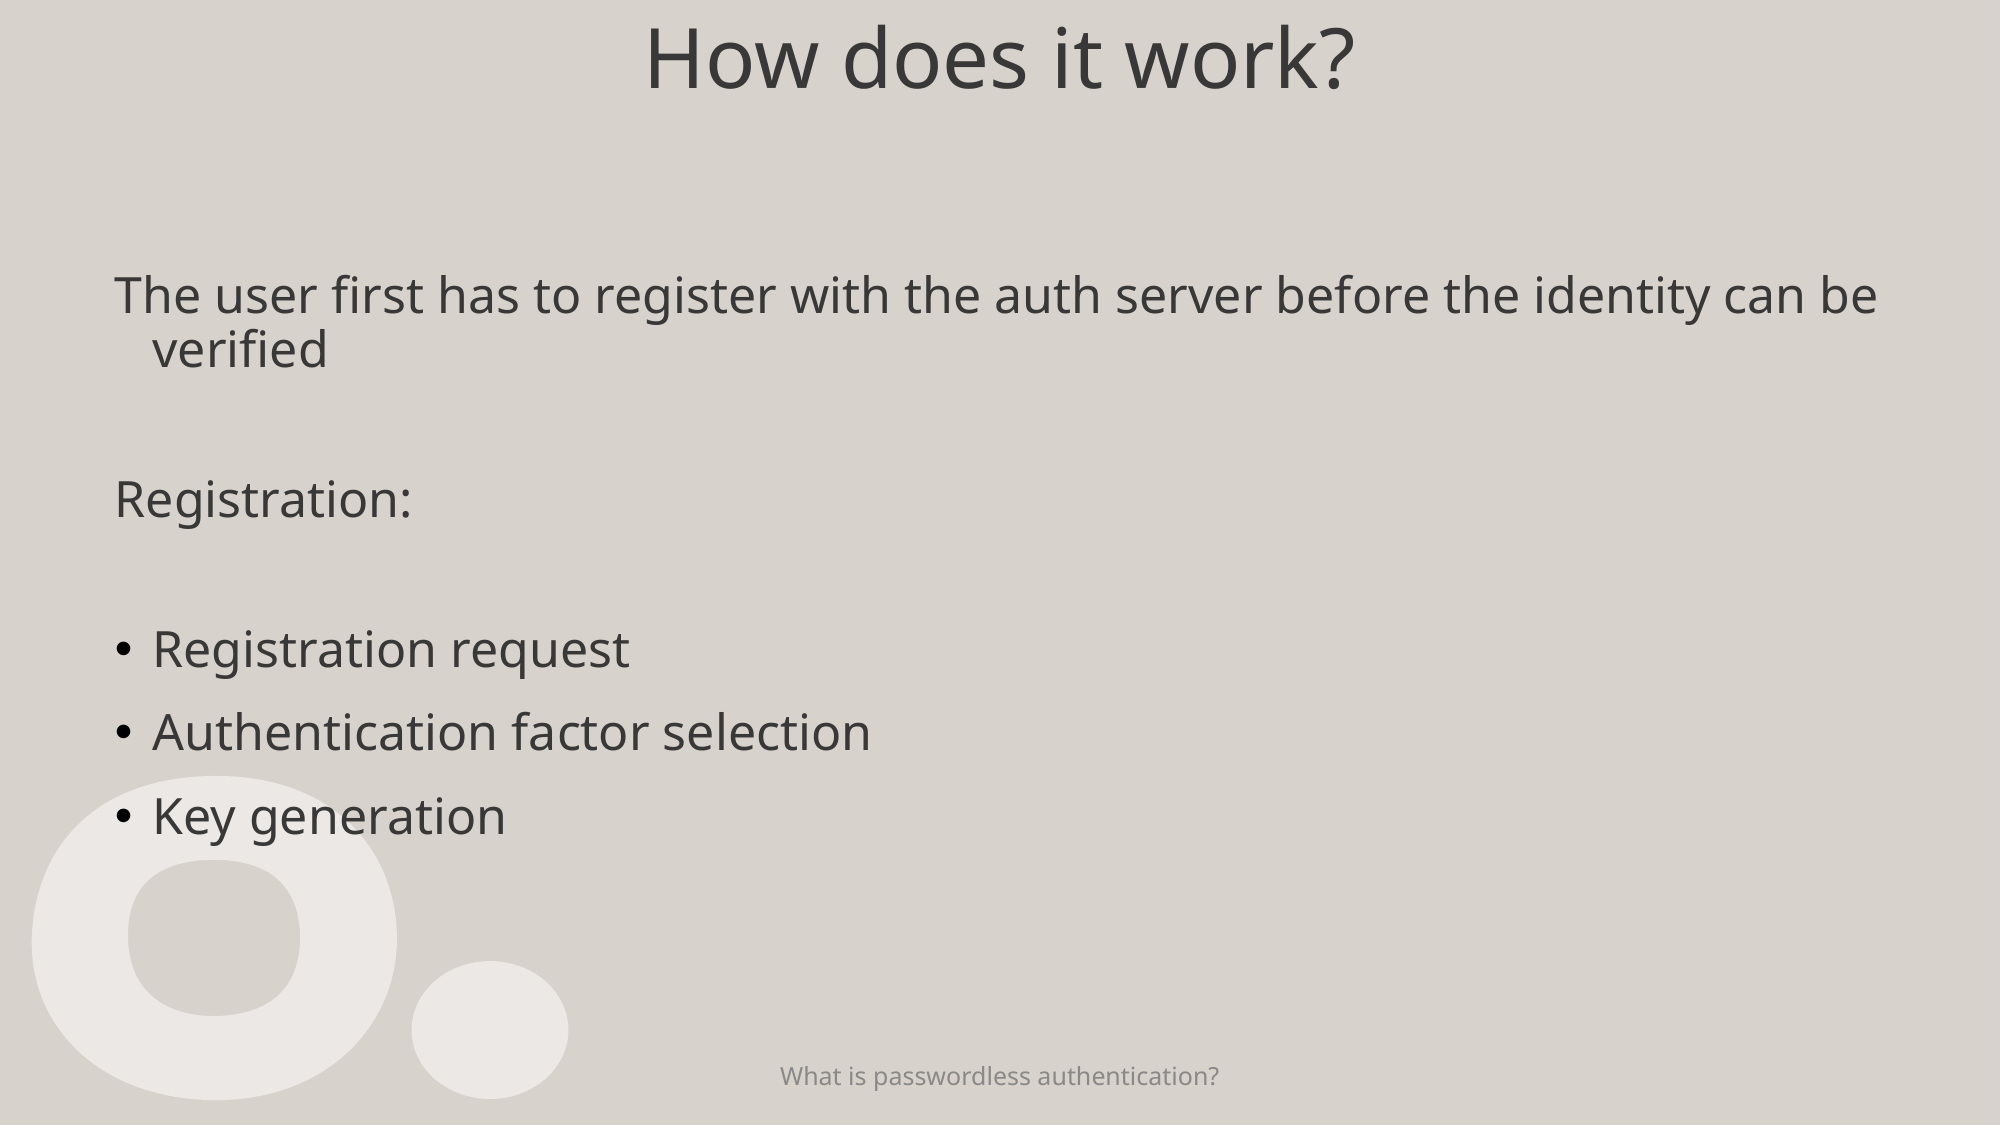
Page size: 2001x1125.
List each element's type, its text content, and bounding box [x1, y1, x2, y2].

title How does it work? [0, 5, 2000, 119]
footer What is passwordless authentication? [662, 1045, 1338, 1105]
list The user first has to register with the auth server before the identity can be verified Registration: Registration request Authentication factor selection Key generation [99, 263, 1900, 916]
